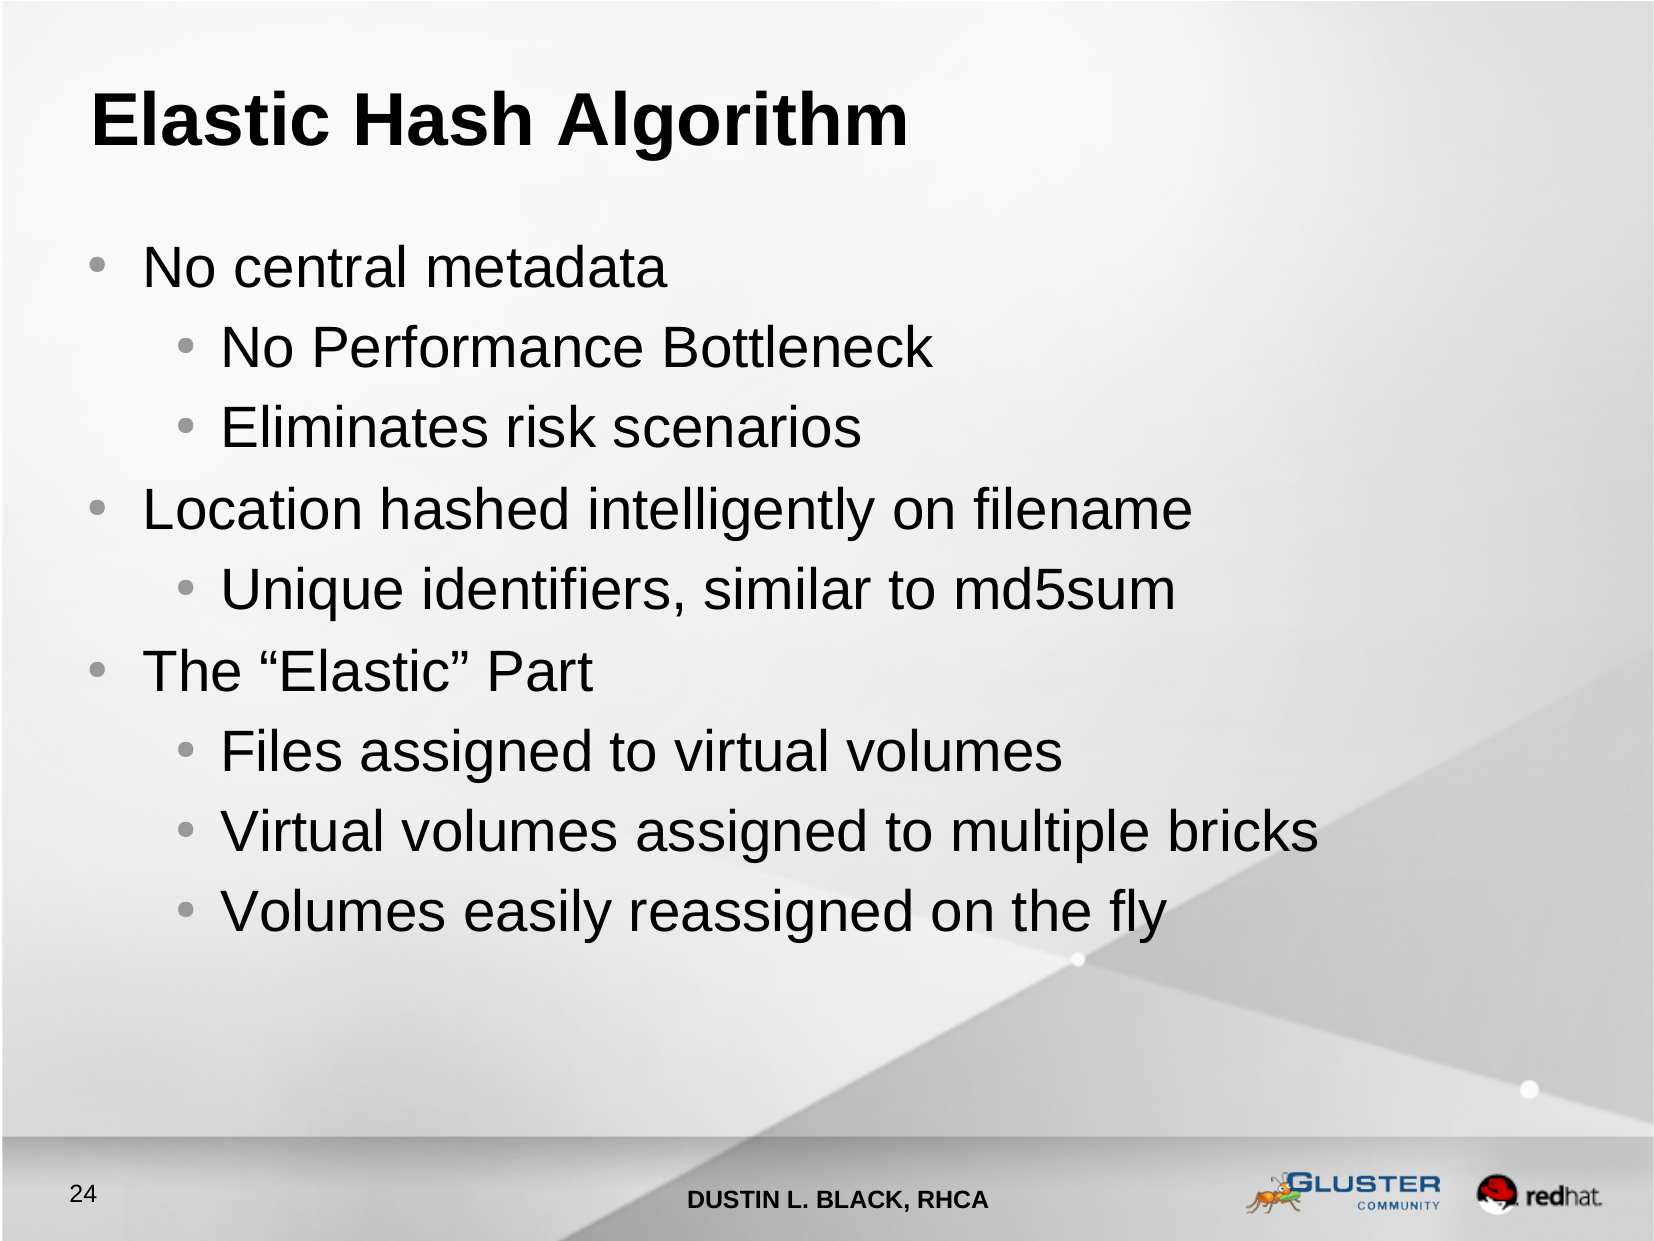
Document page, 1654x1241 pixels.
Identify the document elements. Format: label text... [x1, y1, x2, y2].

list No central metadata No Performance Bottleneck Eliminates risk scenarios Location hashed intelligently on filename Unique identifiers, similar to md5sum The “Elastic” Part Files assigned to virtual volumes Virtual volumes assigned to multiple bricks Volumes easily reassigned on the fly [86, 232, 1576, 1111]
title Elastic Hash Algorithm [90, 15, 1579, 223]
picture [2, 1, 1654, 1241]
